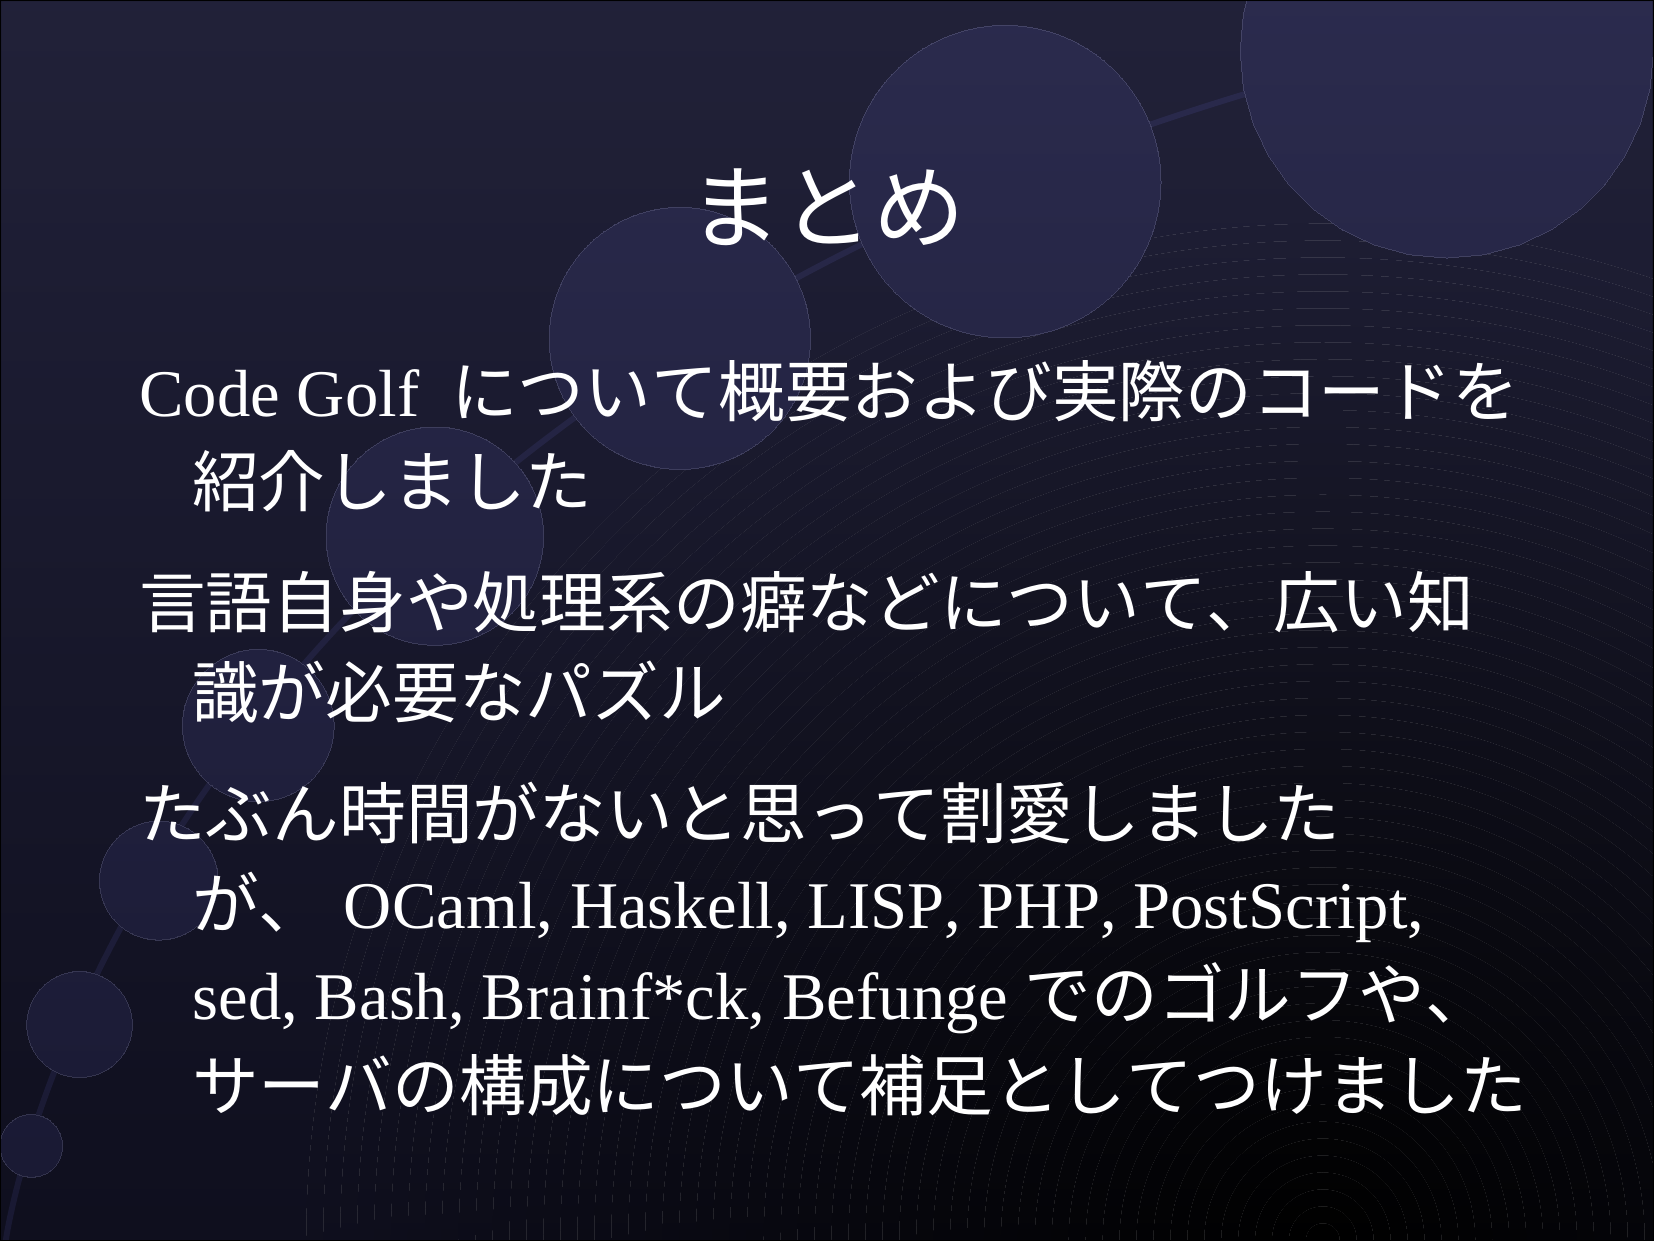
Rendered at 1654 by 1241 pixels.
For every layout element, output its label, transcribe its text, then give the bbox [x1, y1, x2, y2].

title まとめ [121, 102, 1534, 311]
list Code Golf について概要および実際のコードを紹介しました 言語自身や処理系の癖などについて、広い知識が必要なパズル たぶん時間がないと思って割愛しましたが、OCaml, Haskell, LISP, PHP, PostScript, sed, Bash, Brainf*ck, Befungeでのゴルフや、サーバの構成について補足としてつけました [121, 344, 1534, 1127]
